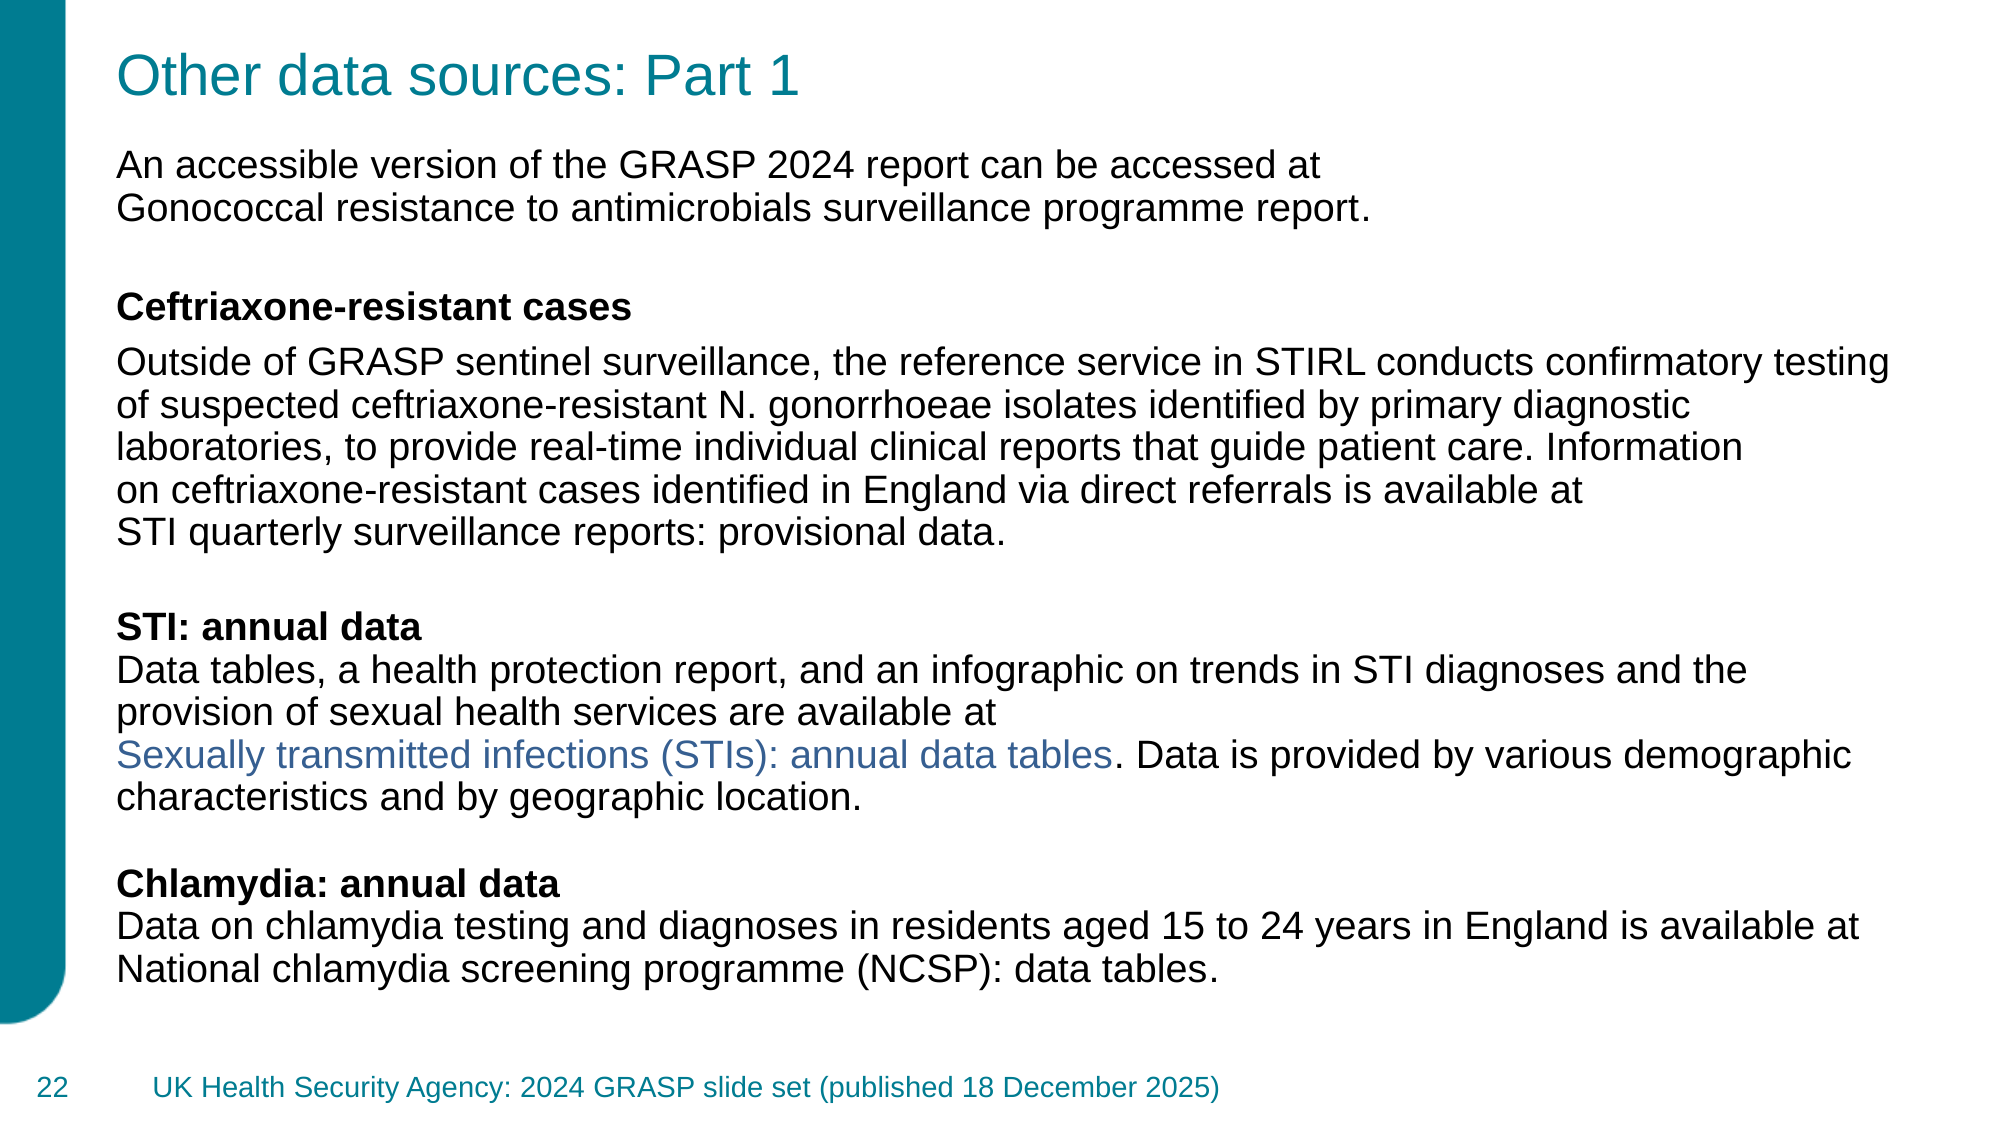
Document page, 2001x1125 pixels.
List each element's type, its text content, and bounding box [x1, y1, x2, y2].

title Other data sources: Part 1 [101, 29, 1926, 121]
list An accessible version of the GRASP 2024 report can be accessed at Gonococcal resistance to antimicrobials surveillance programme report. Ceftriaxone-resistant cases Outside of GRASP sentinel surveillance, the reference service in STIRL conducts confirmatory testing of suspected ceftriaxone-resistant N. gonorrhoeae isolates identified by primary diagnostic laboratories, to provide real-time individual clinical reports that guide patient care. Information on ceftriaxone-resistant cases identified in England via direct referrals is available at STI quarterly surveillance reports: provisional data. STI: annual data Data tables, a health protection report, and an infographic on trends in STI diagnoses and the provision of sexual health services are available at Sexually transmitted infections (STIs): annual data tables. Data is provided by various demographic characteristics and by geographic location. Chlamydia: annual data Data on chlamydia testing and diagnoses in residents aged 15 to 24 years in England is available at National chlamydia screening programme (NCSP): data tables. [101, 137, 1926, 1035]
text_box [21, 1056, 120, 1117]
text_box UK Health Security Agency: 2024 GRASP slide set (published 18 December 2025) [137, 1056, 1780, 1116]
